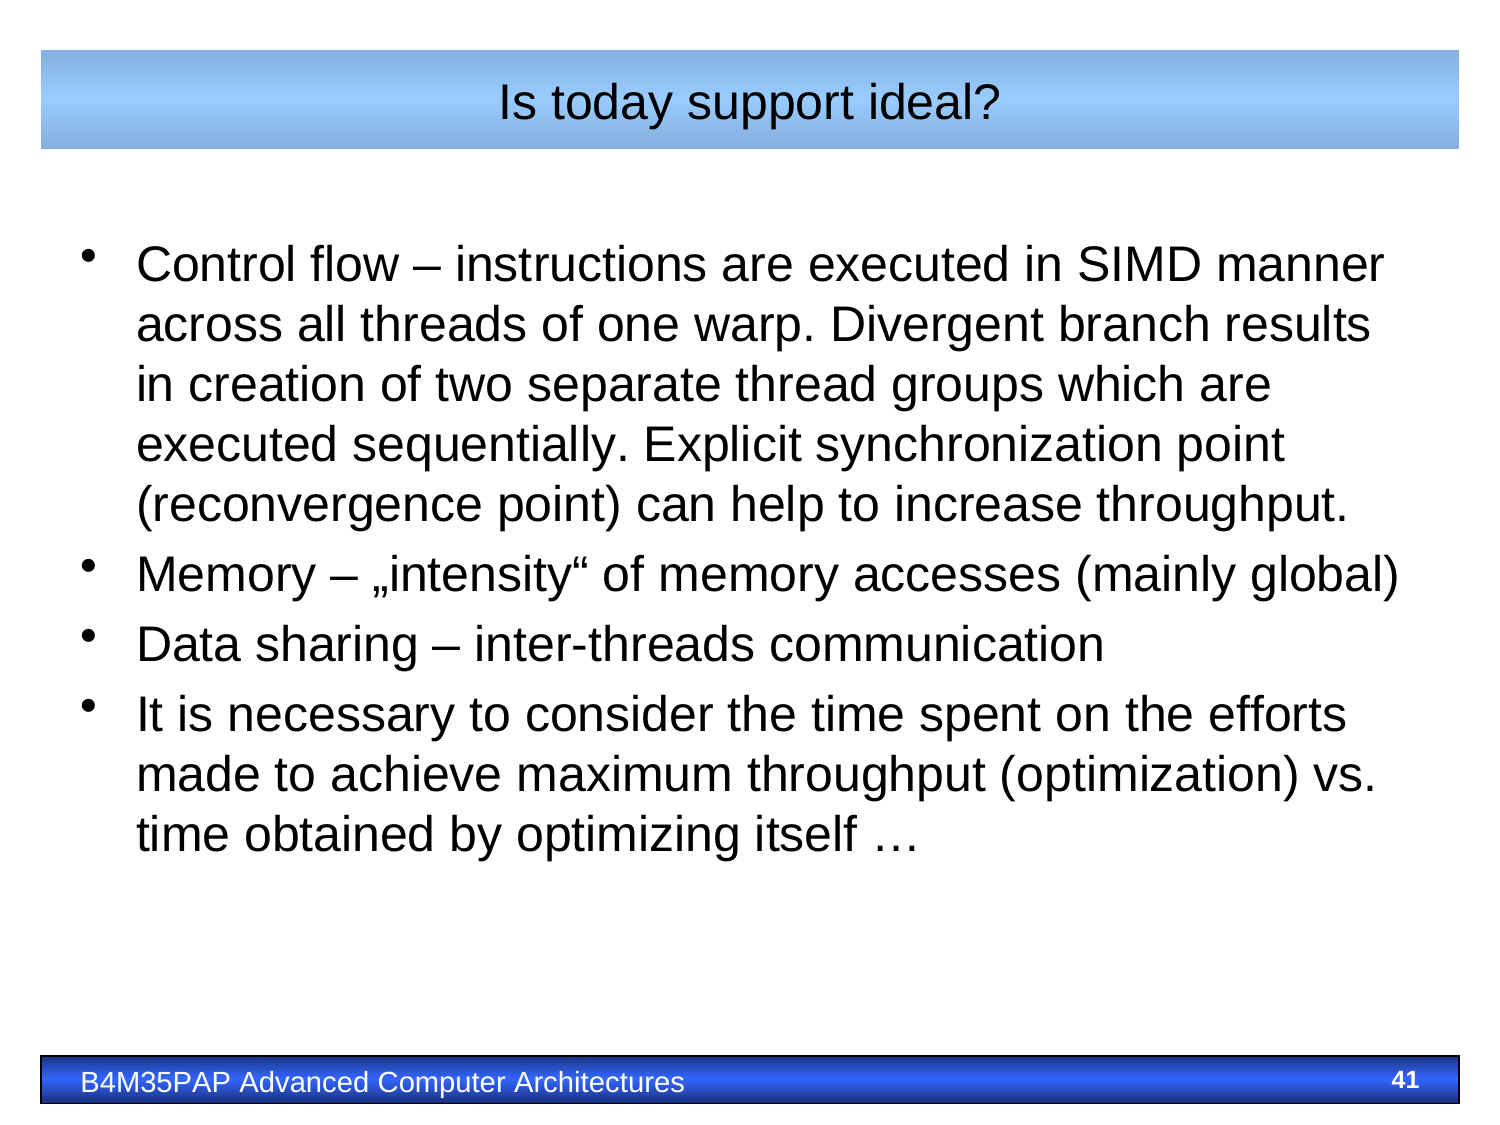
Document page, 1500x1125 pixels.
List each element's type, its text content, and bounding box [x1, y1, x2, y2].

list Control flow – instructions are executed in SIMD manner across all threads of one warp. Divergent branch results in creation of two separate thread groups which are executed sequentially. Explicit synchronization point (reconvergence point) can help to increase throughput. Memory – „intensity“ of memory accesses (mainly global) Data sharing – inter-threads communication It is necessary to consider the time spent on the efforts made to achieve maximum throughput (optimization) vs. time obtained by optimizing itself … [64, 223, 1436, 1000]
title Is today support ideal? [41, 50, 1459, 149]
